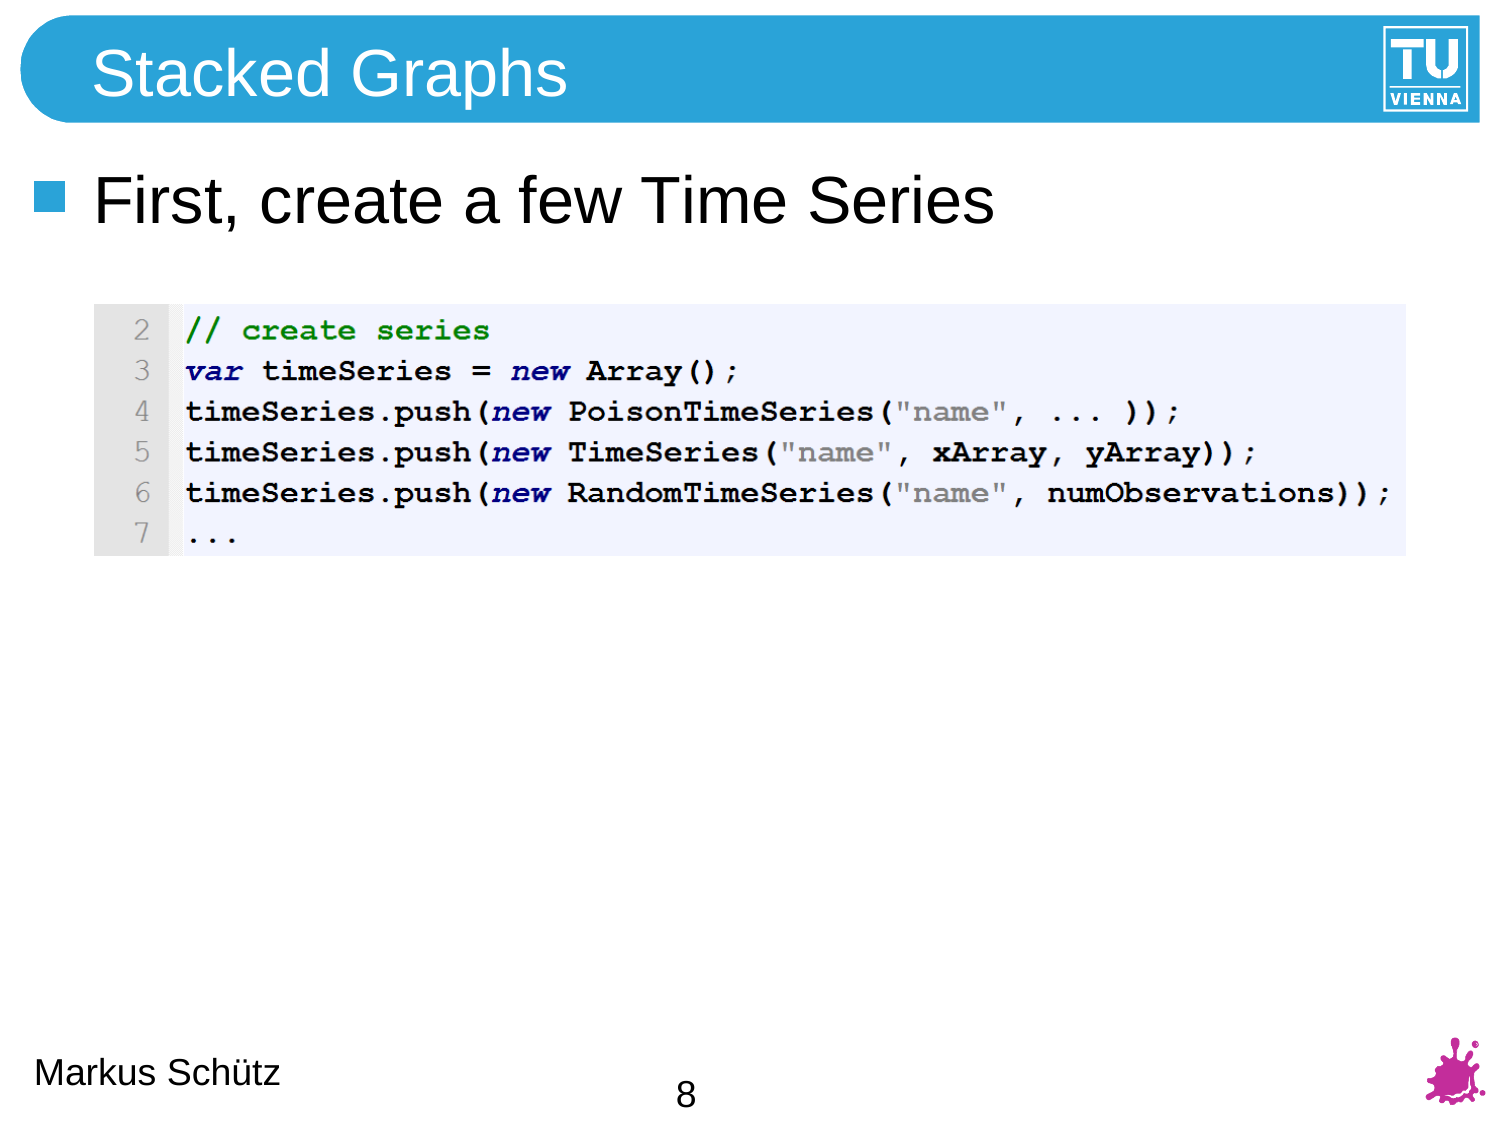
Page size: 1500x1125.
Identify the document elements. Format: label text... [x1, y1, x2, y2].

title Stacked Graphs [76, 7, 1350, 132]
picture [94, 304, 1406, 556]
list First, create a few Time Series [19, 148, 1481, 1047]
